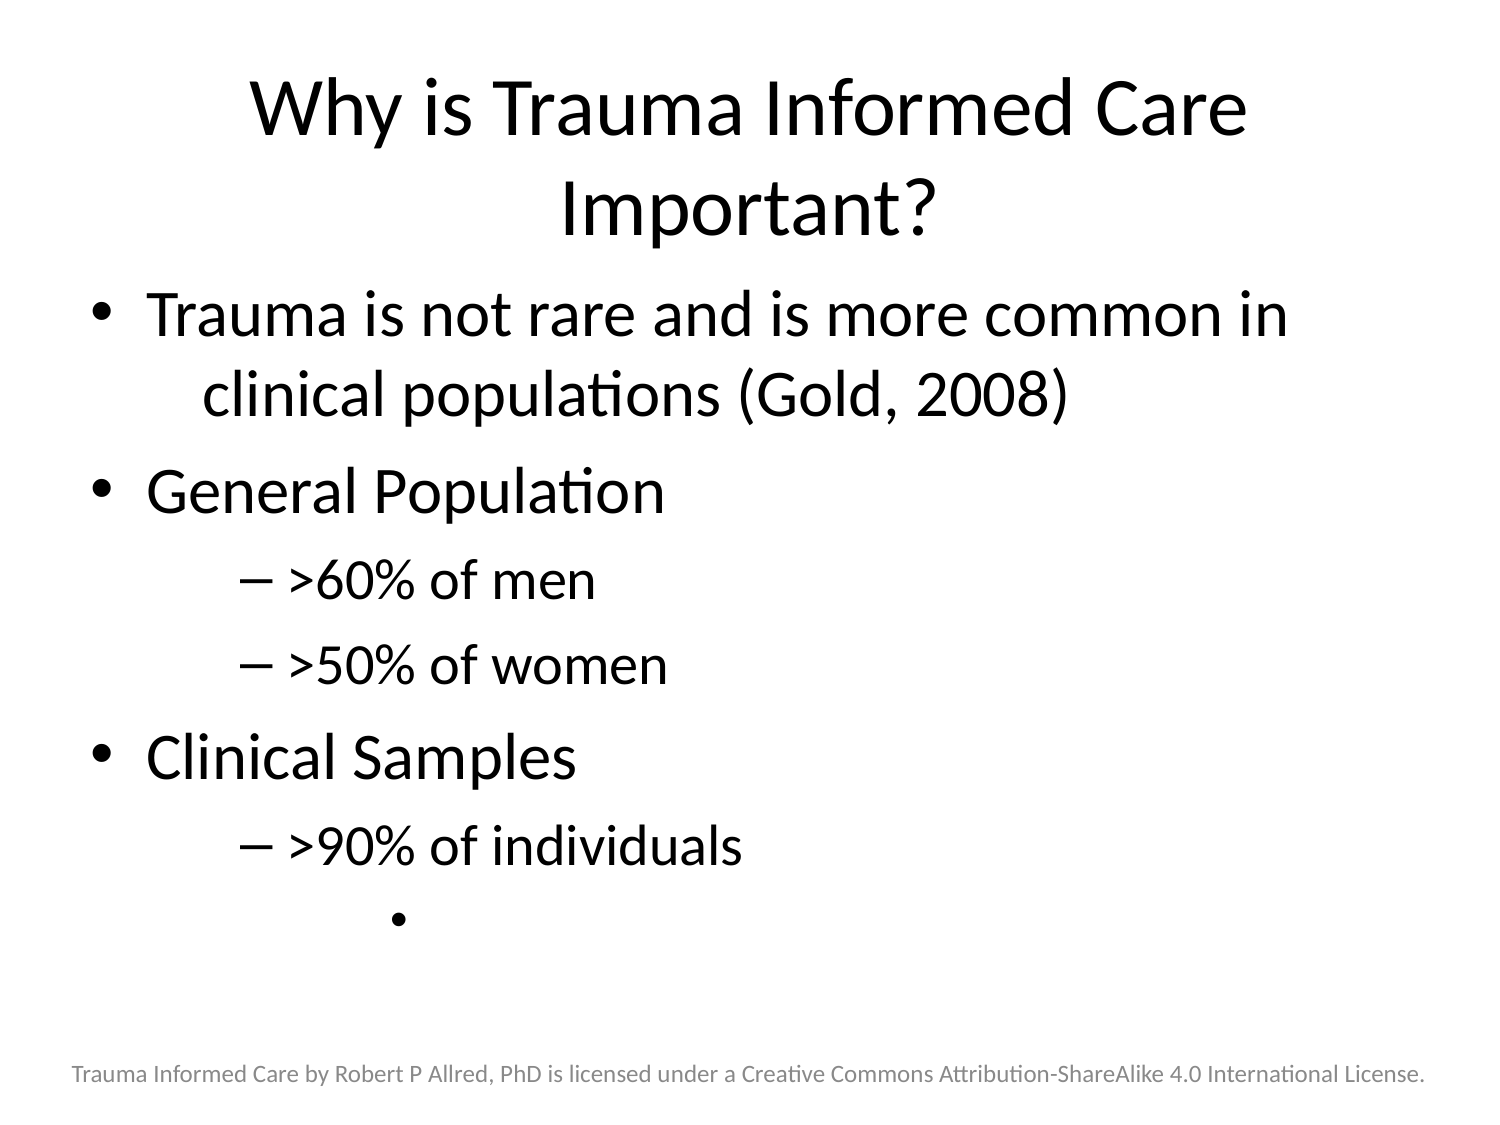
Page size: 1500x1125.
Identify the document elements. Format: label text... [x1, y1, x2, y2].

title Why is Trauma Informed Care Important? [75, 45, 1426, 233]
text_box Trauma Informed Care by Robert P Allred, PhD is licensed under a Creative Commons Attribution-ShareAlike 4.0 International License. [50, 1042, 1451, 1103]
list Trauma is not rare and is more common in clinical populations (Gold, 2008) General Population >60% of men >50% of women Clinical Samples >90% of individuals [75, 262, 1426, 1005]
